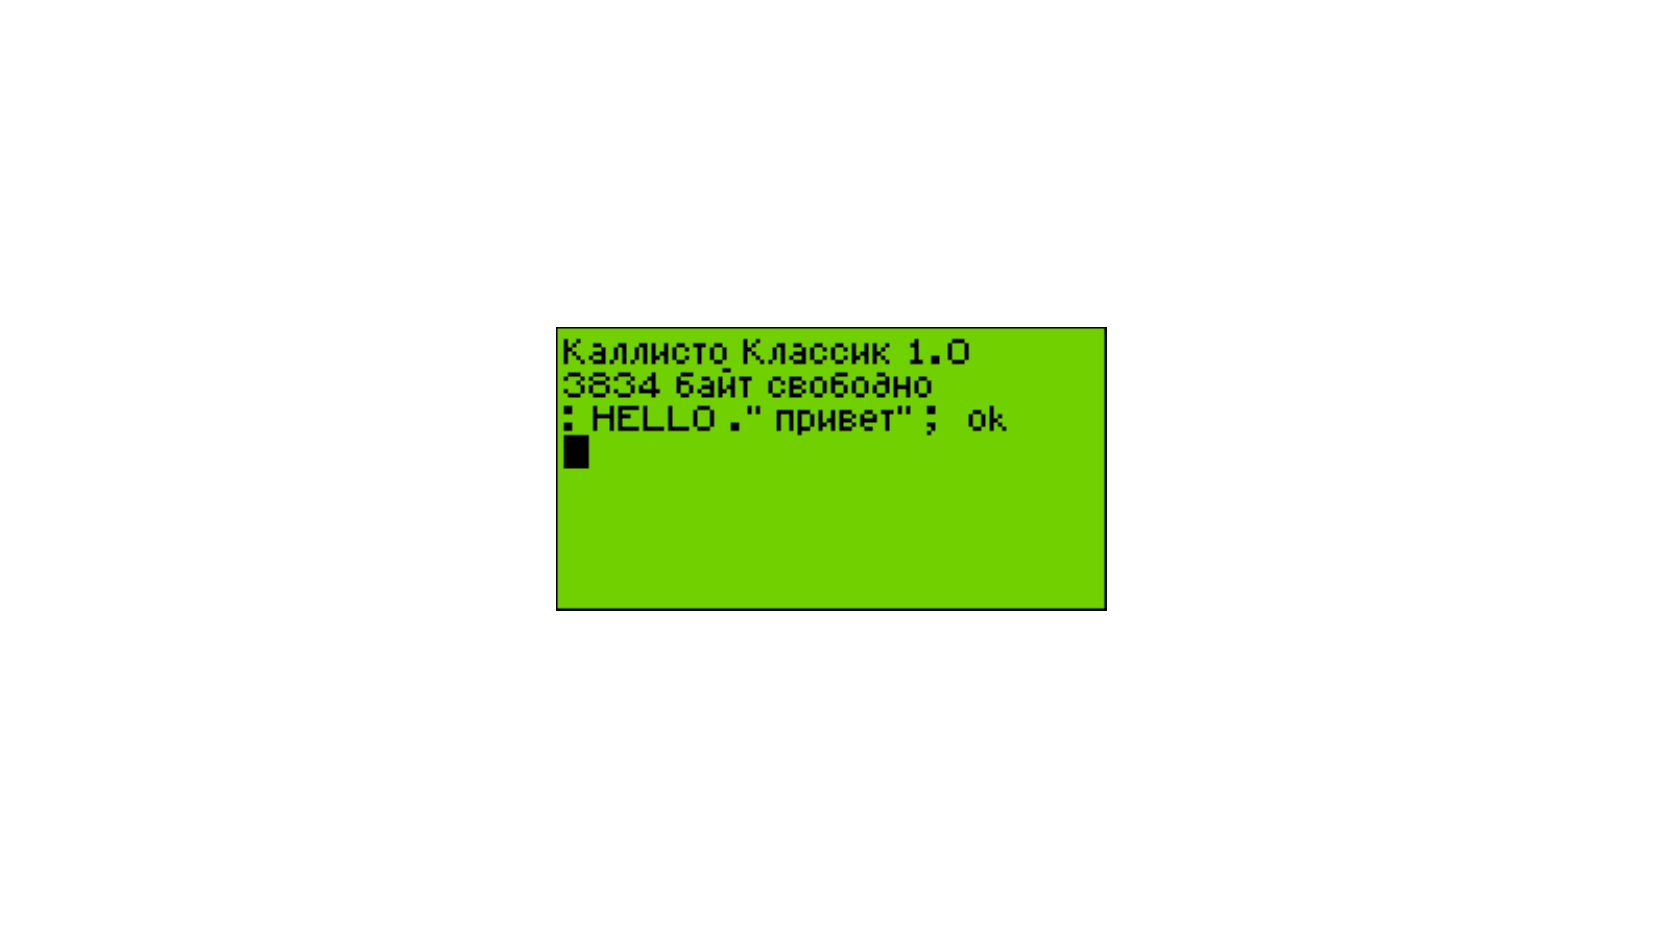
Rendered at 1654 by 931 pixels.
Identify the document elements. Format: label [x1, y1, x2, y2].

picture [556, 327, 1107, 611]
